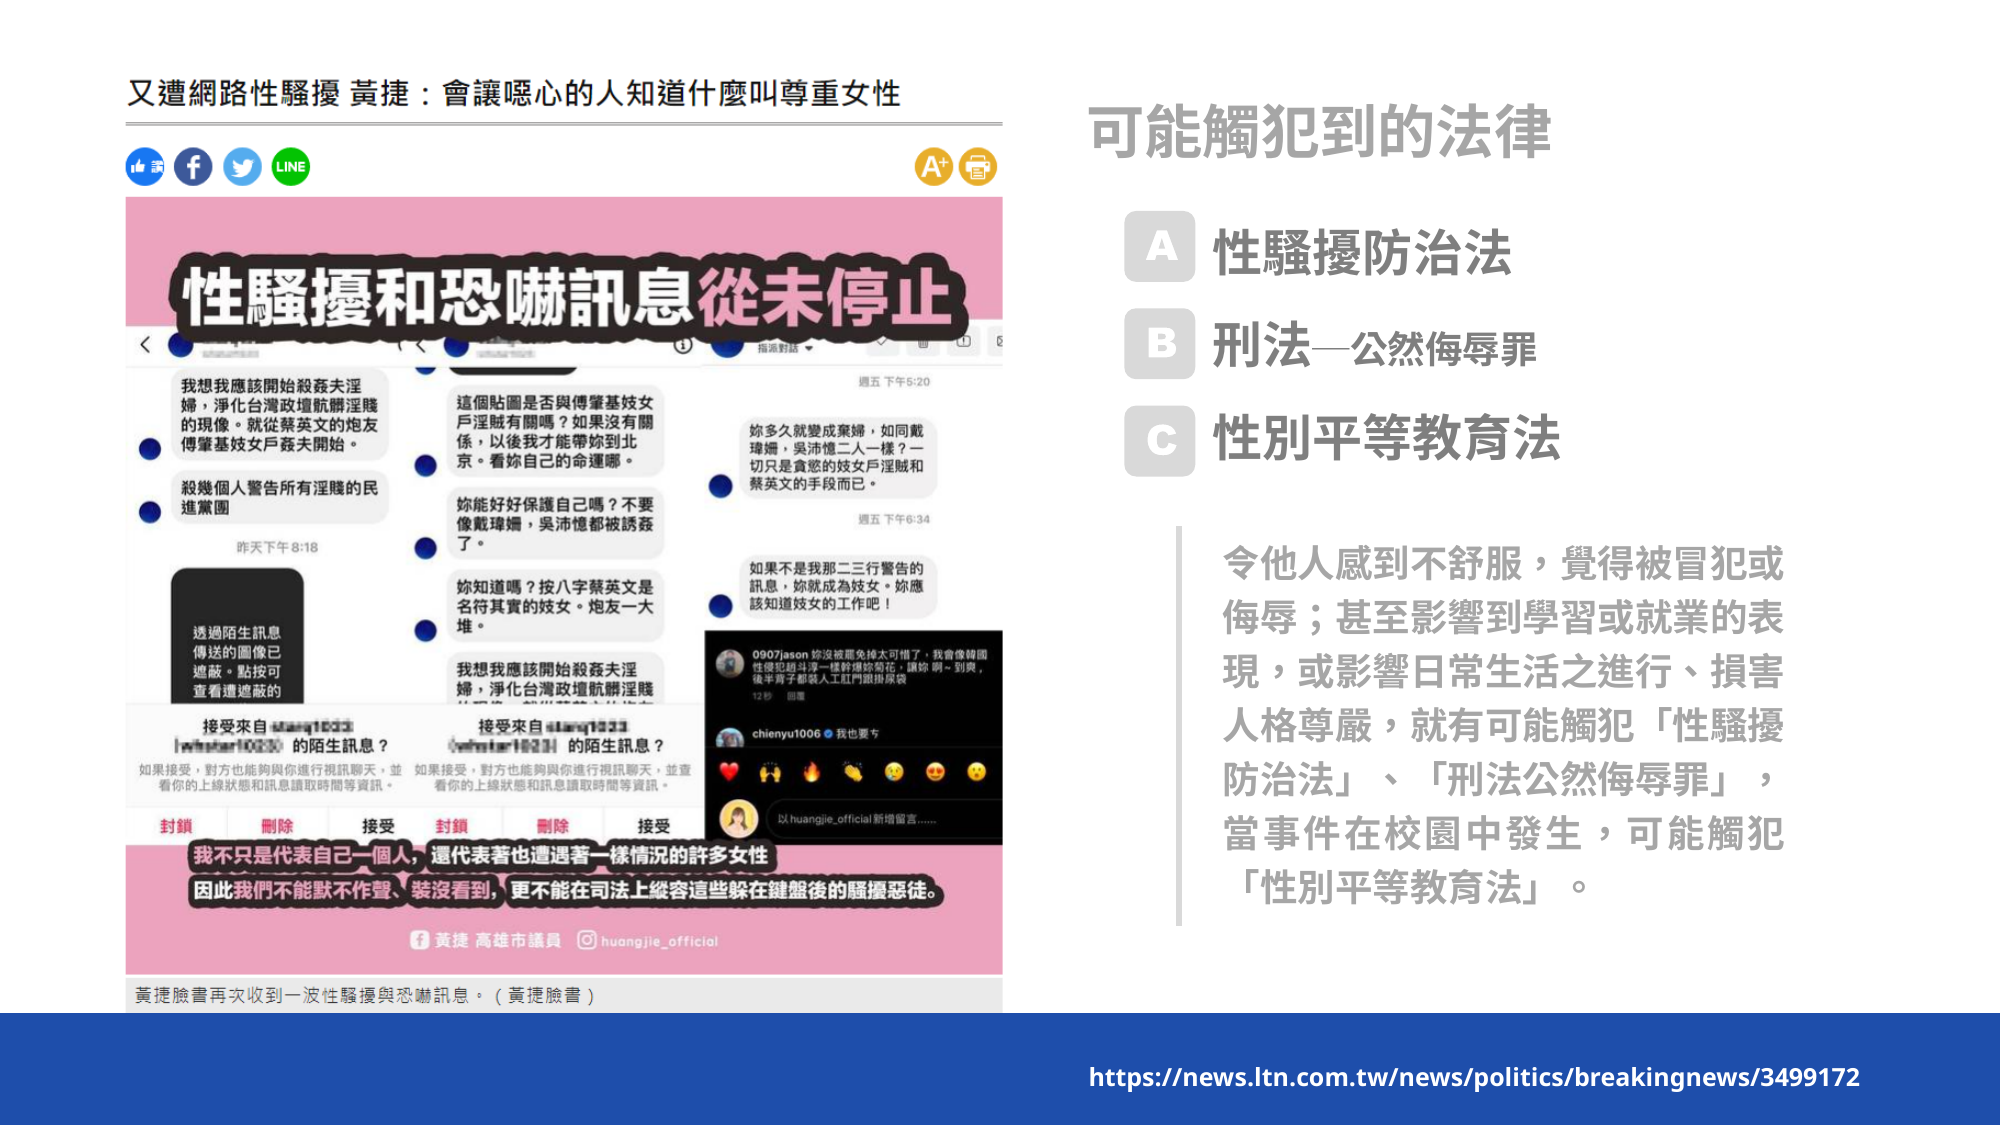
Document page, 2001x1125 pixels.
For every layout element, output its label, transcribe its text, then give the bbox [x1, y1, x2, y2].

text_box [0, 0, 2000, 1013]
text_box https://news.ltn.com.tw/news/politics/breakingnews/3499172 [1074, 1054, 1877, 1099]
text_box 可能觸犯到的法律 [1071, 87, 1568, 173]
text_box 性騷擾防治法 [1198, 214, 1528, 289]
picture [50, 40, 1074, 1013]
text_box 性別平等教育法 [1198, 399, 1578, 474]
text_box 令他人感到不舒服，覺得被冒犯或侮辱；甚至影響到學習或就業的表現，或影響日常生活之進行、損害人格尊嚴，就有可能觸犯「性騷擾防治法」、「刑法公然侮辱罪」， 當事件在校園中發生，可能觸犯「性別平等教育法」。 [1207, 523, 1810, 927]
text_box 刑法─公然侮辱罪 [1198, 306, 1553, 381]
